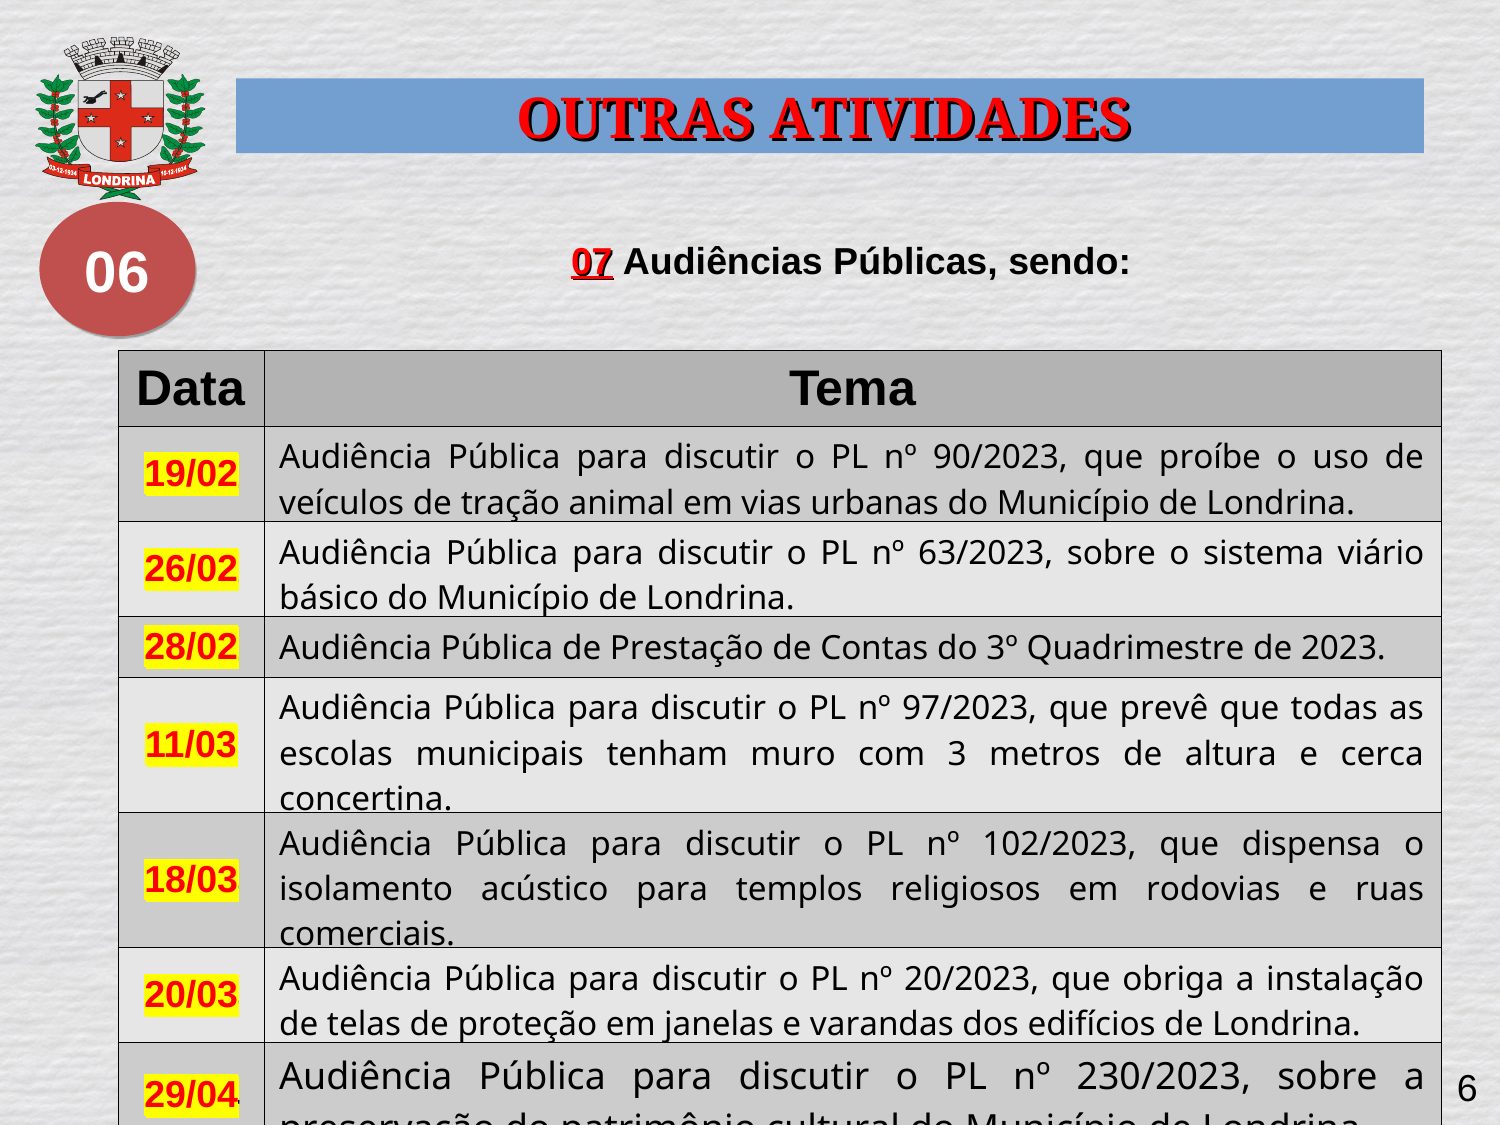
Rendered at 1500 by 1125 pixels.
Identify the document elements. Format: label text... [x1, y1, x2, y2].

table_cell 29/04 [119, 1043, 264, 1125]
table_cell Audiência Pública de Prestação de Contas do 3º Quadrimestre de 2023. [265, 617, 1441, 677]
table_cell Audiência Pública para discutir o PL nº 102/2023, que dispensa o isolamento acústico para templos religiosos em rodovias e ruas comerciais. [265, 813, 1441, 947]
table_cell Audiência Pública para discutir o PL nº 230/2023, sobre a preservação do patrimônio cultural do Município de Londrina. [265, 1043, 1441, 1125]
table_cell Audiência Pública para discutir o PL nº 90/2023, que proíbe o uso de veículos de tração animal em vias urbanas do Município de Londrina. [265, 427, 1441, 521]
table_header Data [119, 351, 264, 426]
text_box 06 [39, 201, 196, 337]
table_cell 28/02 [119, 617, 264, 677]
table_cell 11/03 [119, 678, 264, 812]
table_cell Audiência Pública para discutir o PL nº 63/2023, sobre o sistema viário básico do Município de Londrina. [265, 522, 1441, 616]
table_cell 20/03 [119, 948, 264, 1042]
table_cell Audiência Pública para discutir o PL nº 97/2023, que prevê que todas as escolas municipais tenham muro com 3 metros de altura e cerca concertina. [265, 678, 1441, 812]
text_box OUTRAS ATIVIDADES [236, 78, 1424, 154]
text_box 07 Audiências Públicas, sendo: [556, 229, 1500, 279]
text_box <número> [1442, 1056, 1500, 1125]
table_cell 26/02 [119, 522, 264, 616]
table_cell 18/03 [119, 813, 264, 947]
table_cell 19/02 [119, 427, 264, 521]
picture [0, 0, 1500, 1125]
table_cell Audiência Pública para discutir o PL nº 20/2023, que obriga a instalação de telas de proteção em janelas e varandas dos edifícios de Londrina. [265, 948, 1441, 1042]
table_header Tema [265, 351, 1441, 426]
